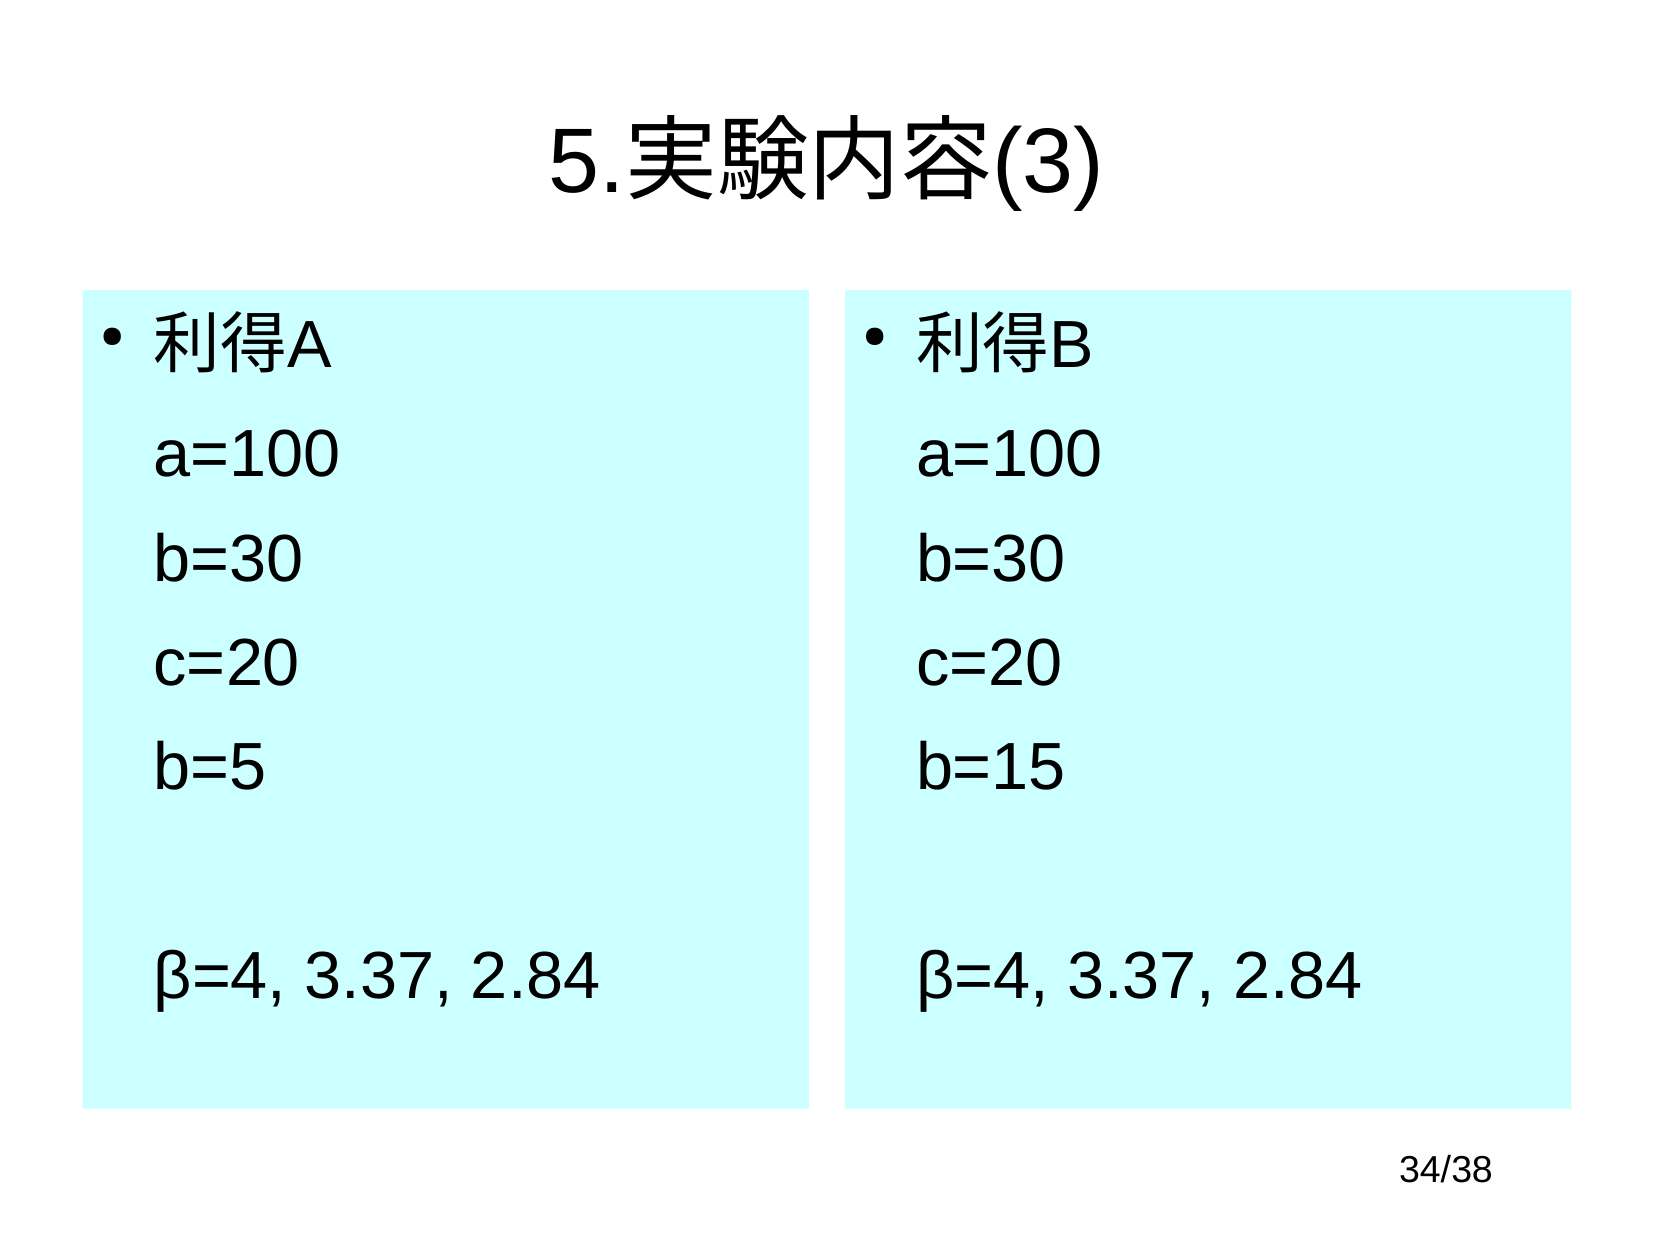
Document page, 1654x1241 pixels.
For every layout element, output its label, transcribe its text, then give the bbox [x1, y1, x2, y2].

text_box <番号>/38 [1413, 1140, 1608, 1211]
list 利得B a=100 b=30 c=20 b=15 β=4, 3.37, 2.84 [845, 290, 1572, 1109]
title 5.実験内容(3) [82, 49, 1571, 257]
list 利得A a=100 b=30 c=20 b=5 β=4, 3.37, 2.84 [82, 290, 809, 1109]
